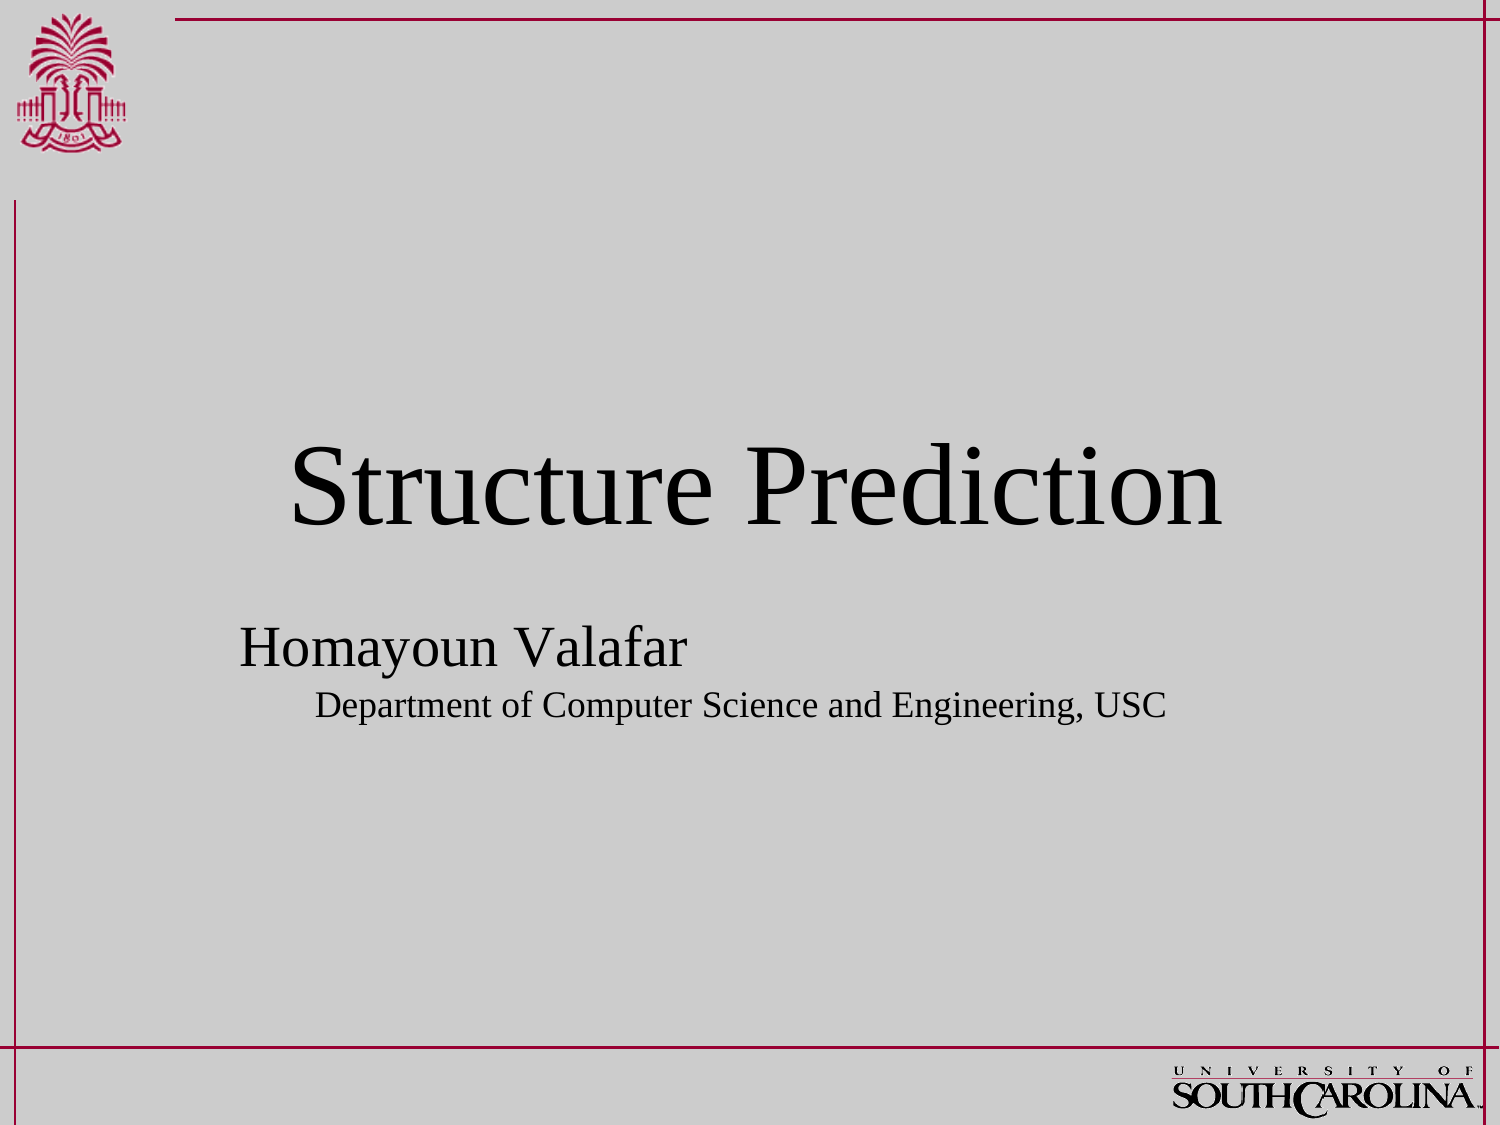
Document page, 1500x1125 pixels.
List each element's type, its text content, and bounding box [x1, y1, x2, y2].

title Structure Prediction [200, 162, 1313, 558]
picture [1162, 1049, 1483, 1125]
subtitle Homayoun Valafar Department of Computer Science and Engineering, USC [225, 612, 1276, 920]
picture [12, 12, 131, 155]
